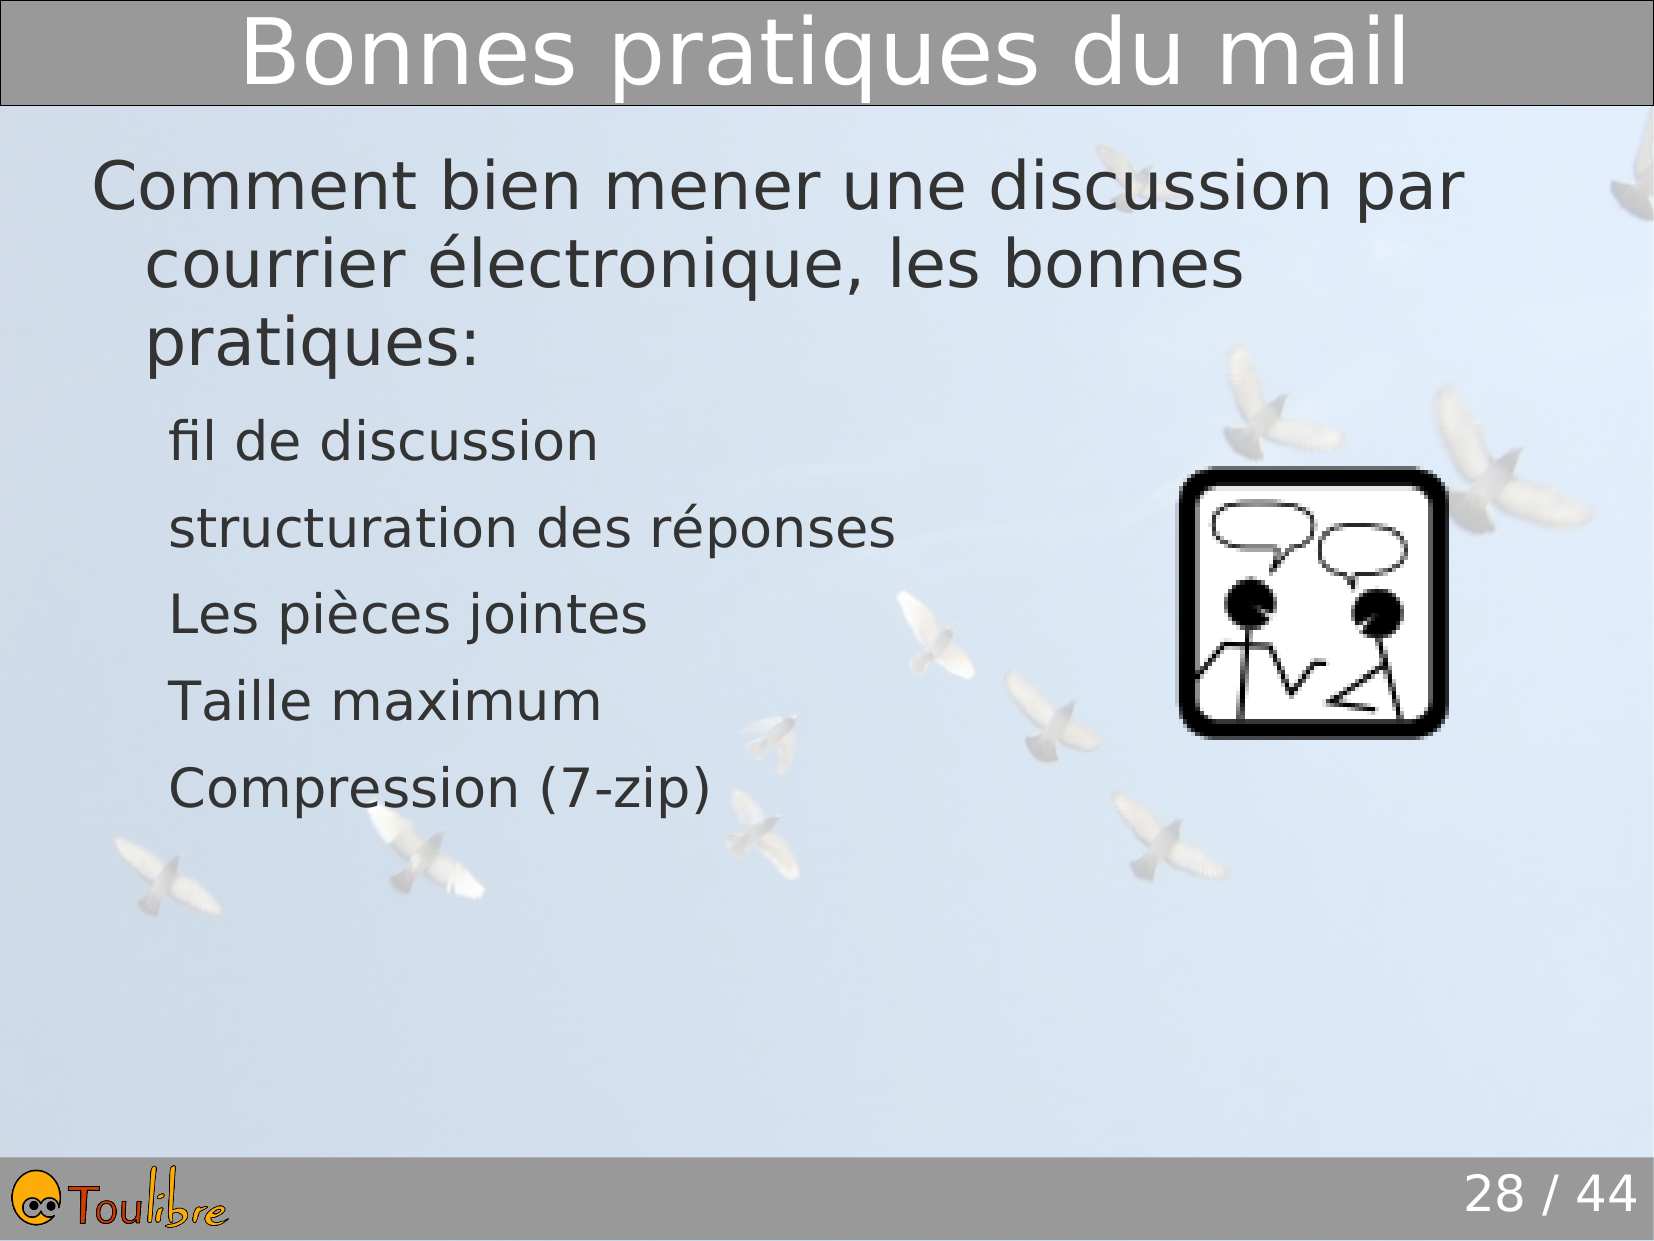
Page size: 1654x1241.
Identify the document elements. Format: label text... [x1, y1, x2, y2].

picture [11, 1165, 229, 1228]
list Comment bien mener une discussion par courrier électronique, les bonnes pratiques: fil de discussion structuration des réponses Les pièces jointes Taille maximum Compression (7-zip) [73, 147, 1595, 1109]
picture [1151, 442, 1478, 769]
title Bonnes pratiques du mail [0, 0, 1654, 107]
